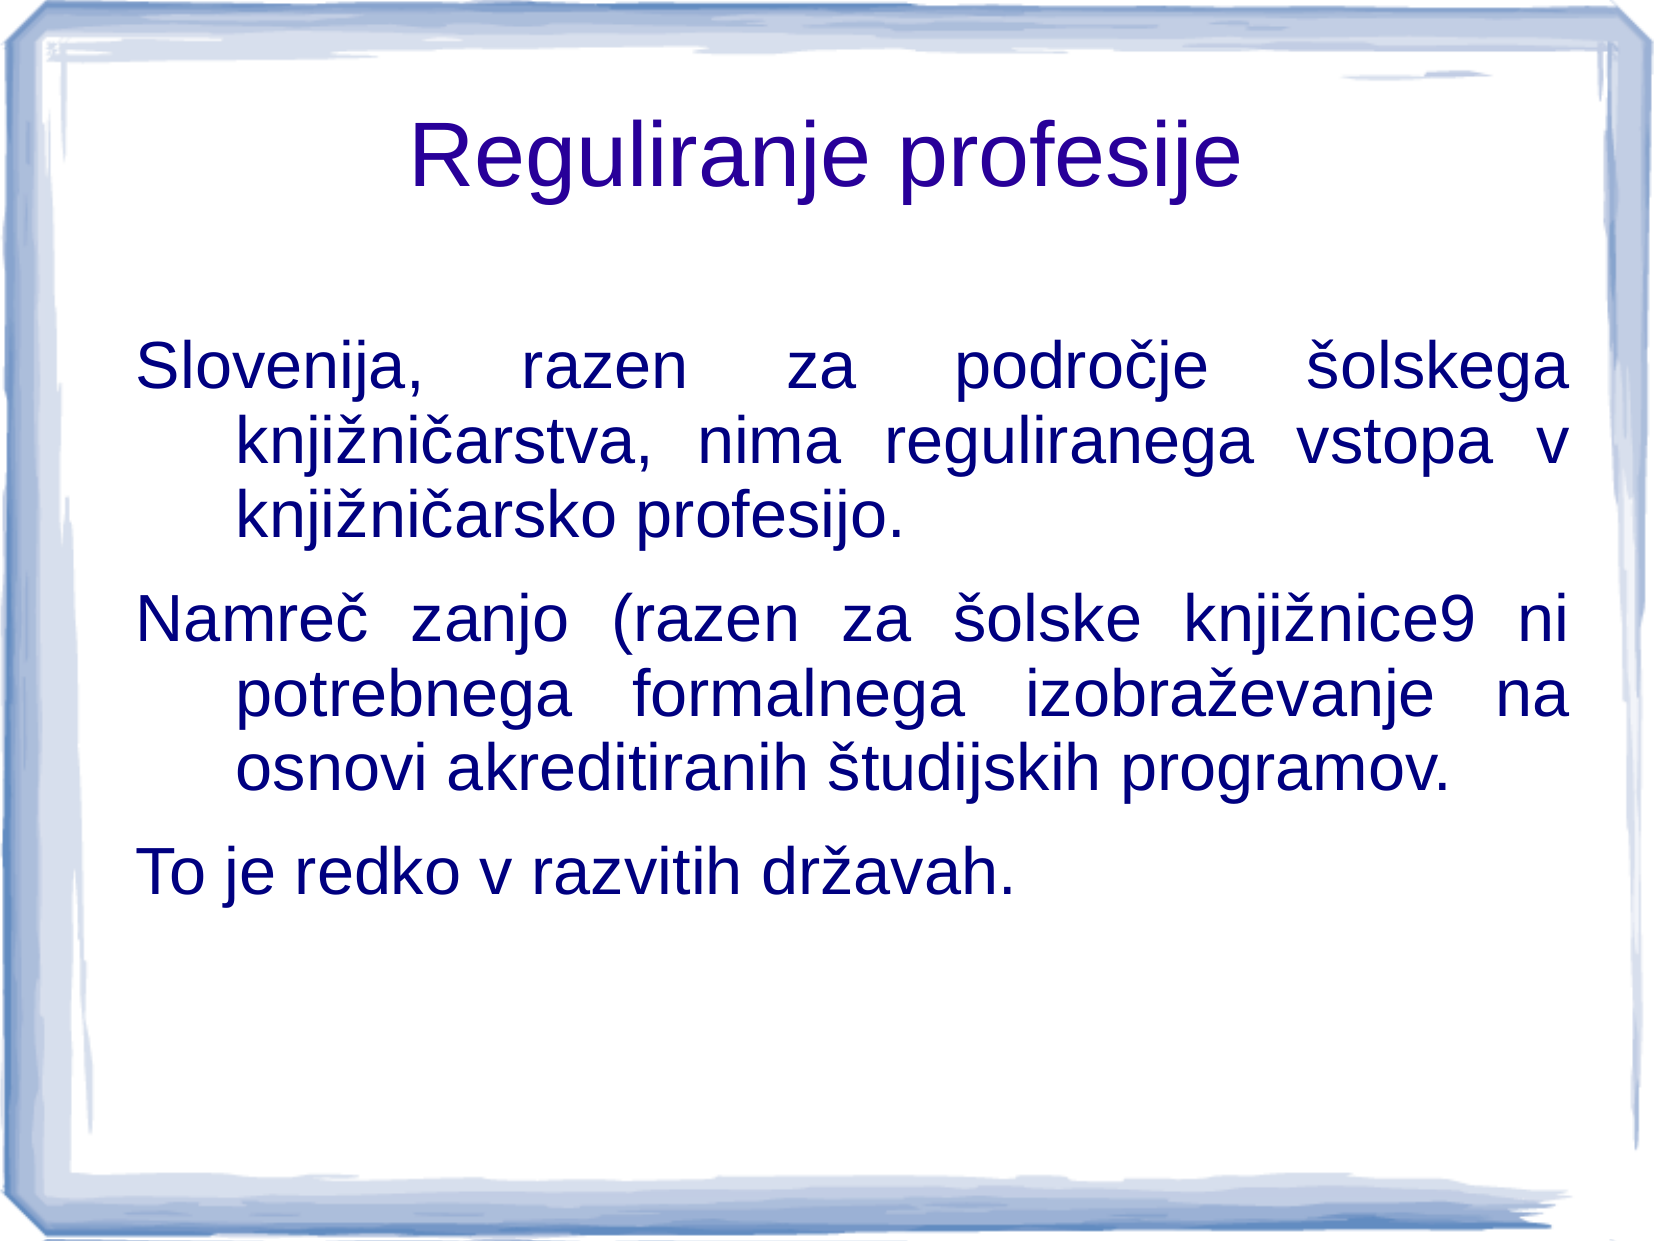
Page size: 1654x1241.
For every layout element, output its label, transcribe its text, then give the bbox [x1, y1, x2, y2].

picture [0, 0, 1654, 1241]
title Reguliranje profesije [82, 56, 1571, 249]
list Slovenija, razen za področje šolskega knjižničarstva, nima reguliranega vstopa v knjižničarsko profesijo. Namreč zanjo (razen za šolske knjižnice9 ni potrebnega formalnega izobraževanje na osnovi akreditiranih študijskih programov. To je redko v razvitih državah. [118, 324, 1571, 1087]
